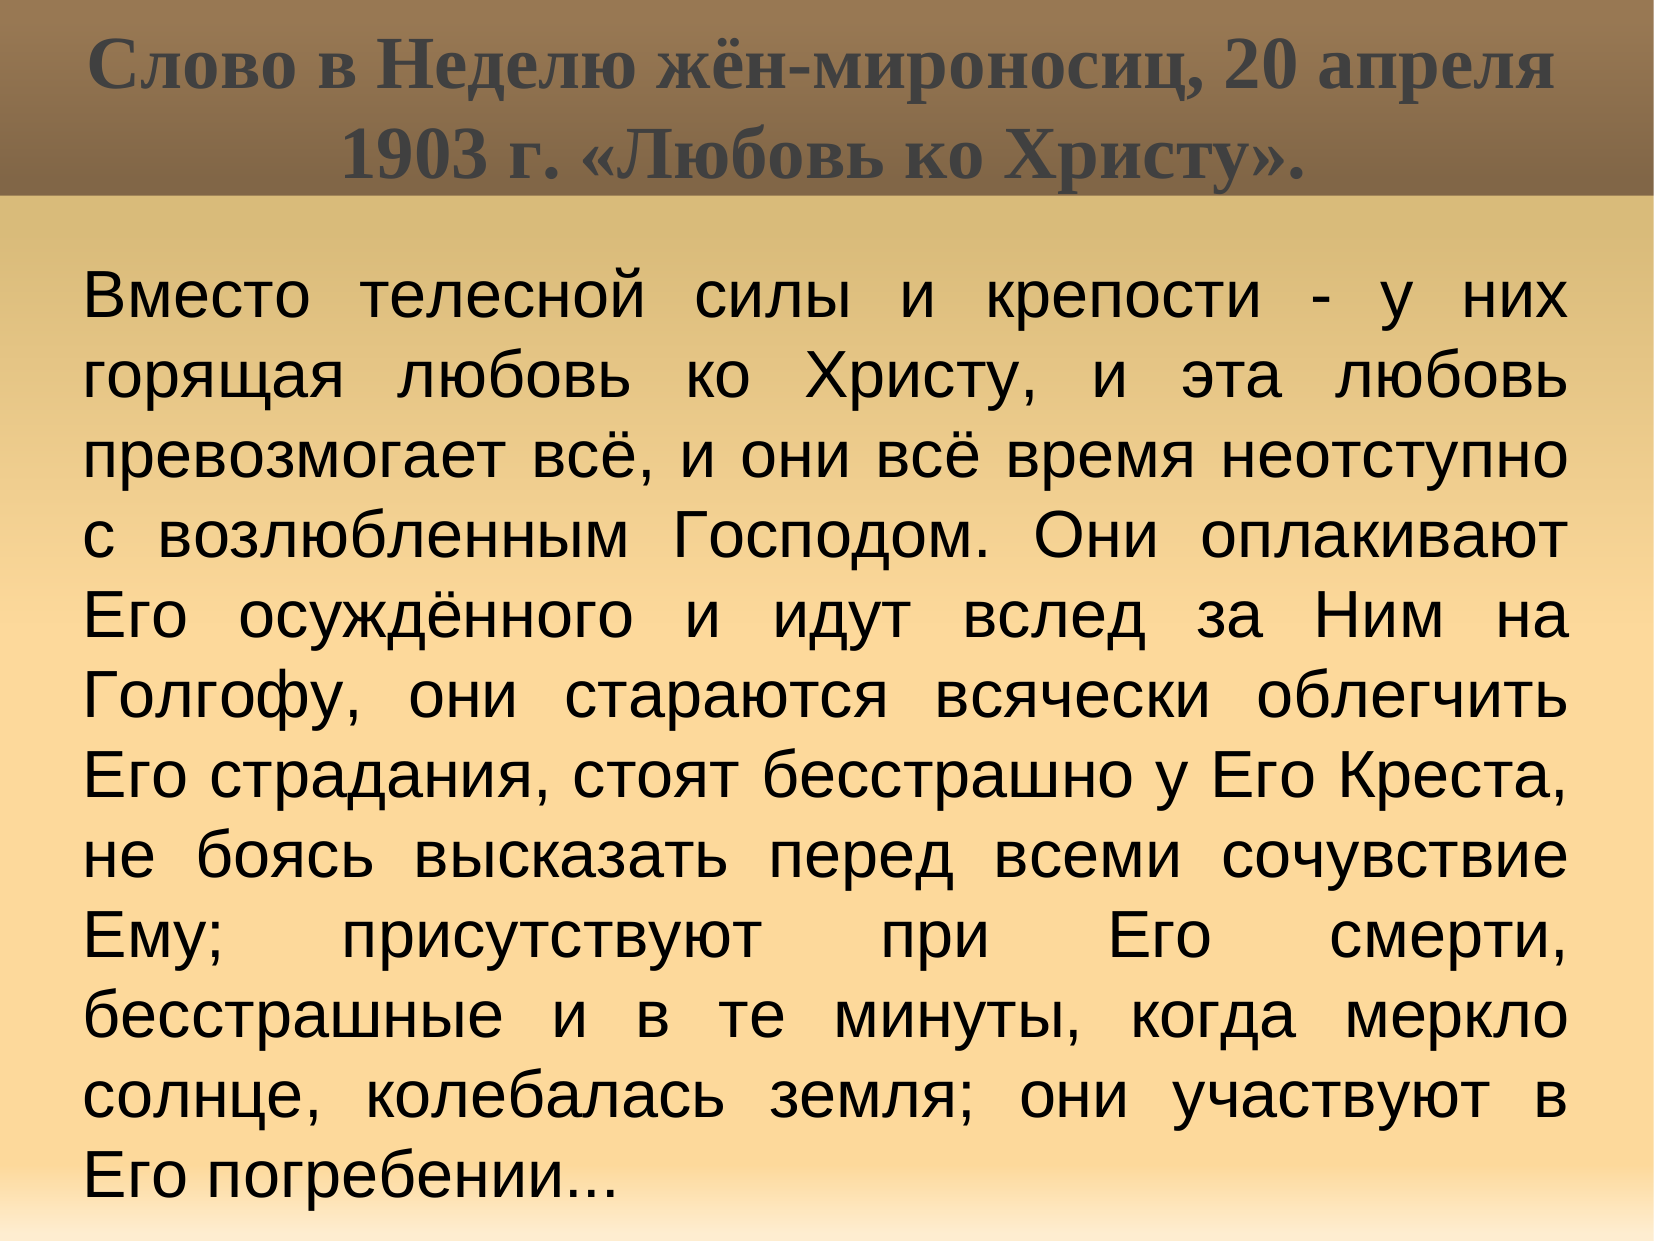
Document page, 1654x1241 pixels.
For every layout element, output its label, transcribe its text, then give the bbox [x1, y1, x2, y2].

title Слово в Неделю жён-мироносиц, 20 апреля 1903 г. «Любовь ко Христу». [76, 7, 1565, 200]
subtitle Вместо телесной силы и крепости - у них горящая любовь ко Христу, и эта любовь превозмогает всё, и они всё время неотступно с возлюбленным Господом. Они оплакивают Его осуждённого и идут вслед за Ним на Голгофу, они стараются всячески облегчить Его страдания, стоят бесстрашно у Его Креста, не боясь высказать перед всеми сочувствие Ему; присутствуют при Его смерти, бесстрашные и в те минуты, когда меркло солнце, колебалась земля; они участвуют в Его погребении... [82, 250, 1571, 1149]
